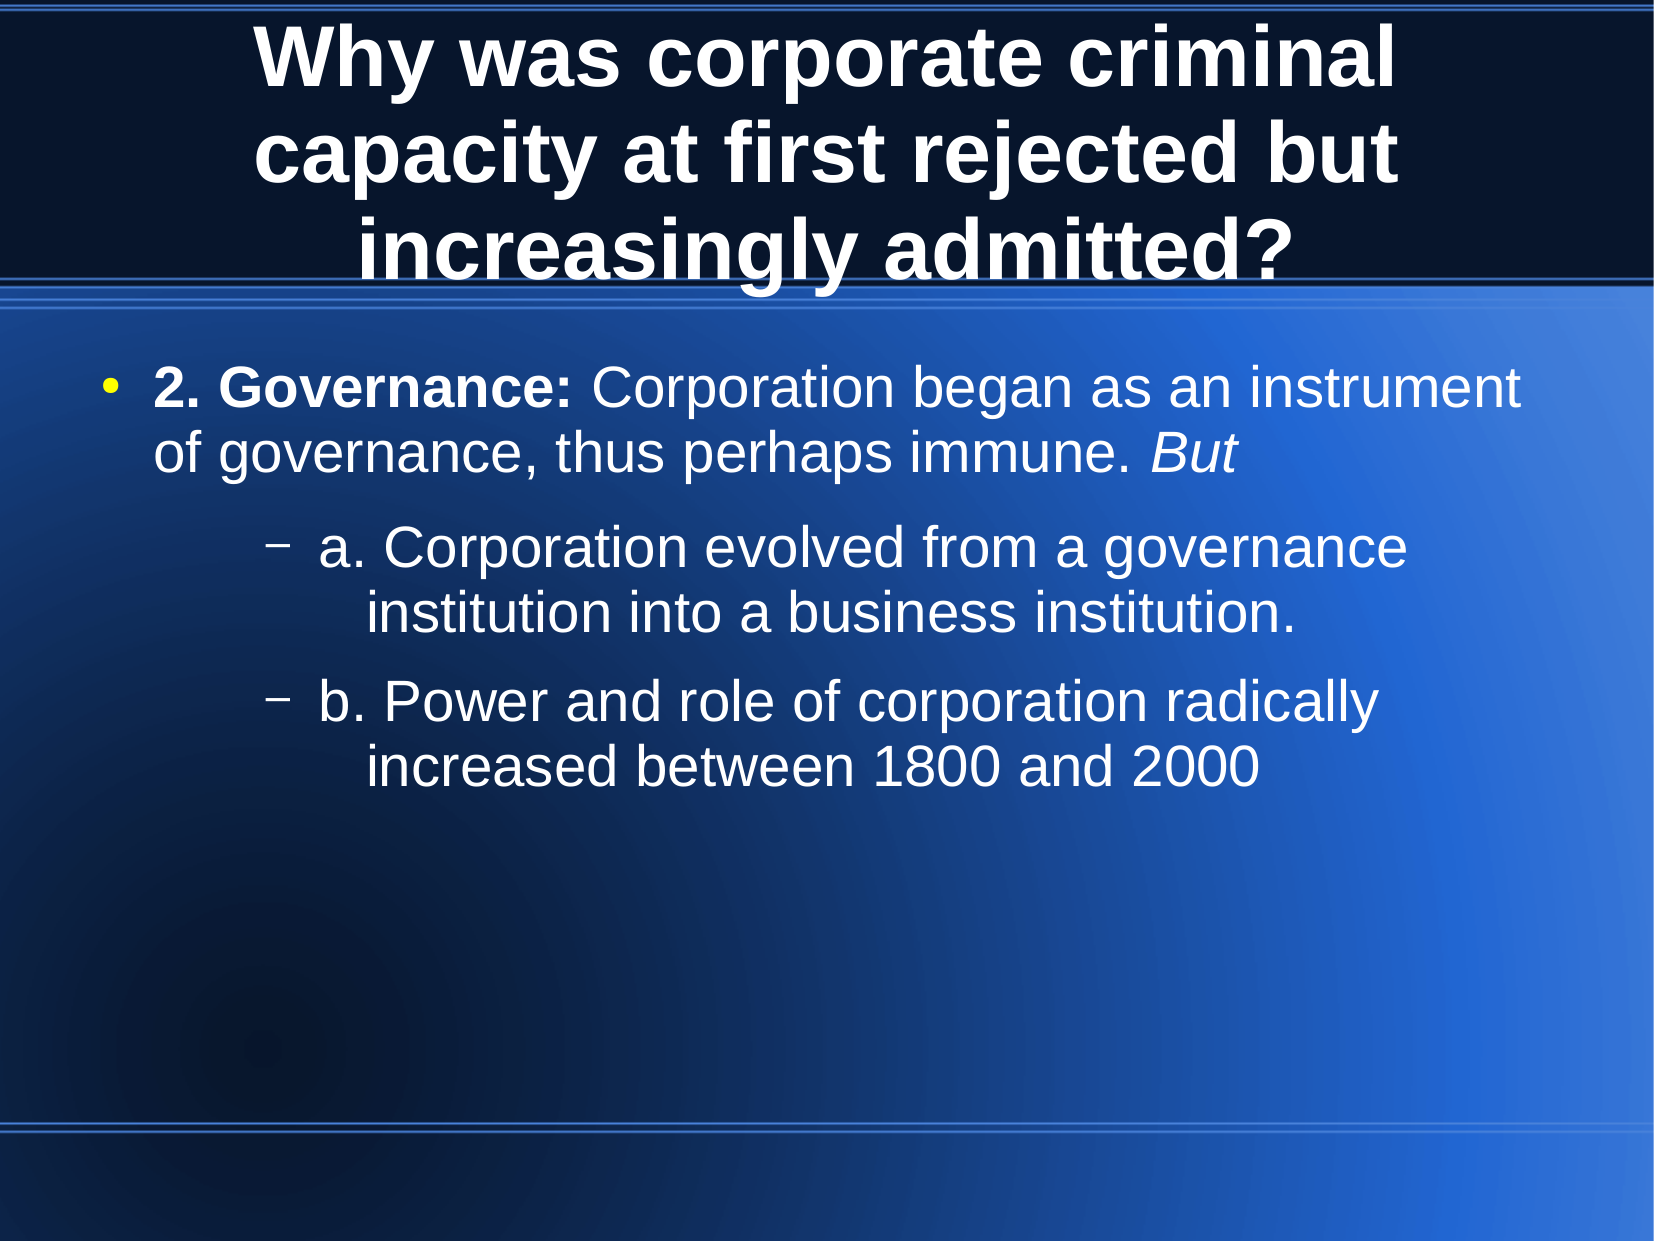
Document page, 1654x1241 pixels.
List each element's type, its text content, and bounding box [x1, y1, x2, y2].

list 2. Governance: Corporation began as an instrument of governance, thus perhaps immune. But a. Corporation evolved from a governance institution into a business institution. b. Power and role of corporation radically increased between 1800 and 2000 [82, 355, 1571, 1058]
picture [0, 0, 1654, 1241]
title Why was corporate criminal capacity at first rejected but increasingly admitted? [82, 8, 1571, 298]
